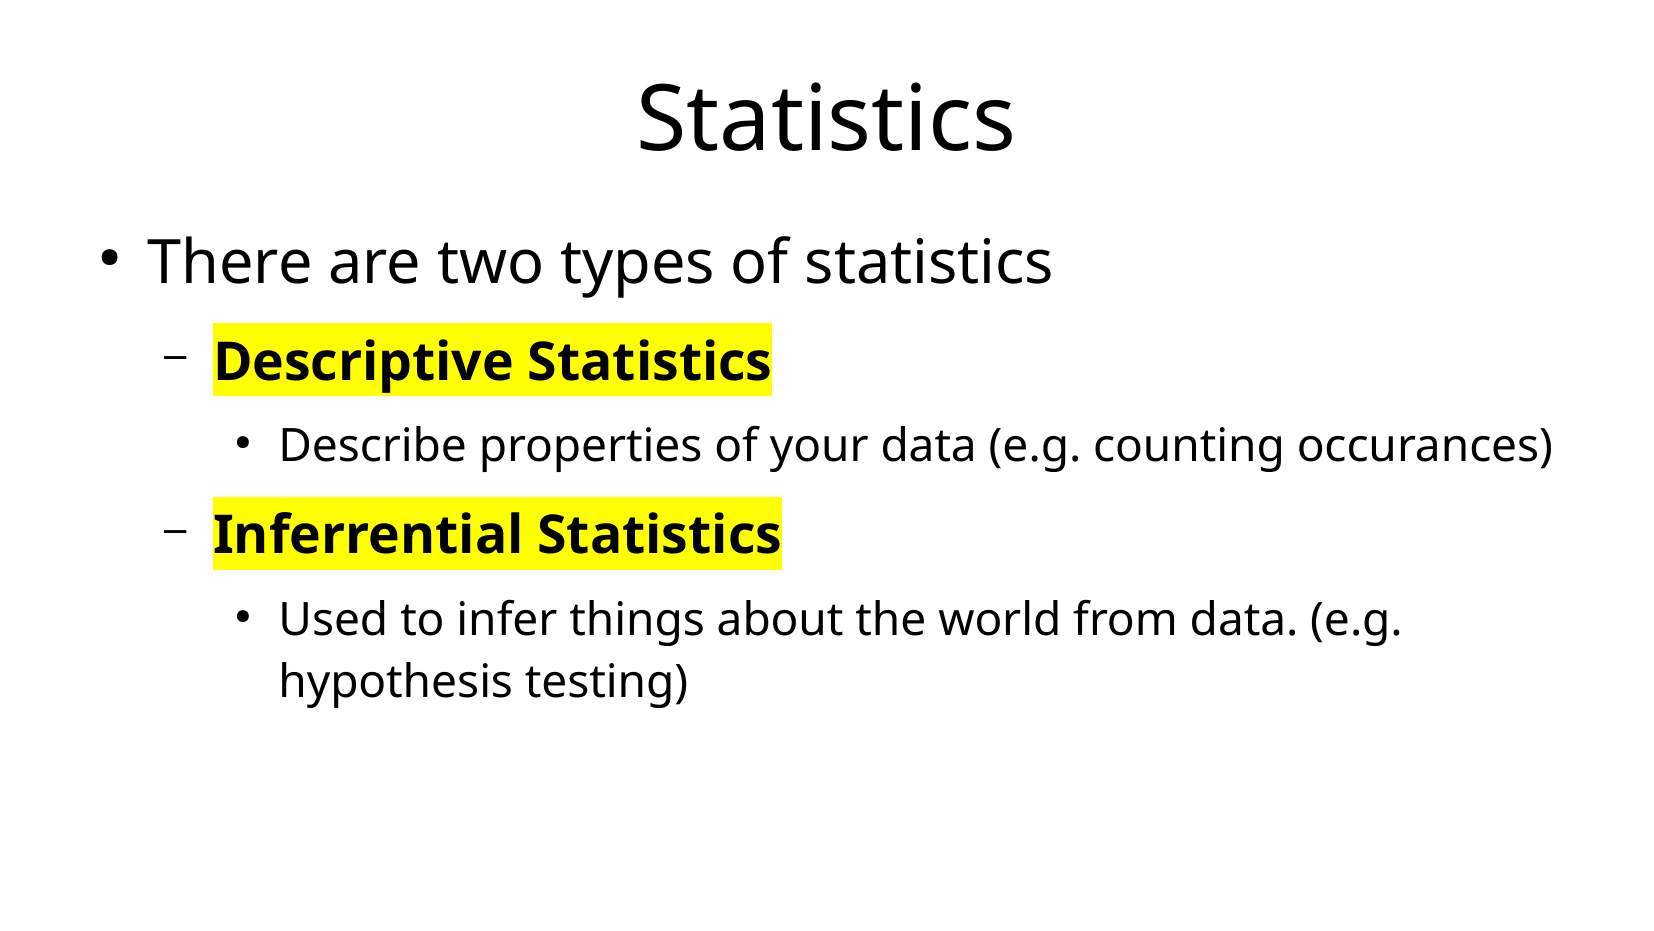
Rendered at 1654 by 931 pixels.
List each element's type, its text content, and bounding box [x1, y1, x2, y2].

title Statistics [82, 37, 1571, 193]
list There are two types of statistics Descriptive Statistics Describe properties of your data (e.g. counting occurances) Inferrential Statistics Used to infer things about the world from data. (e.g. hypothesis testing) [82, 217, 1571, 758]
